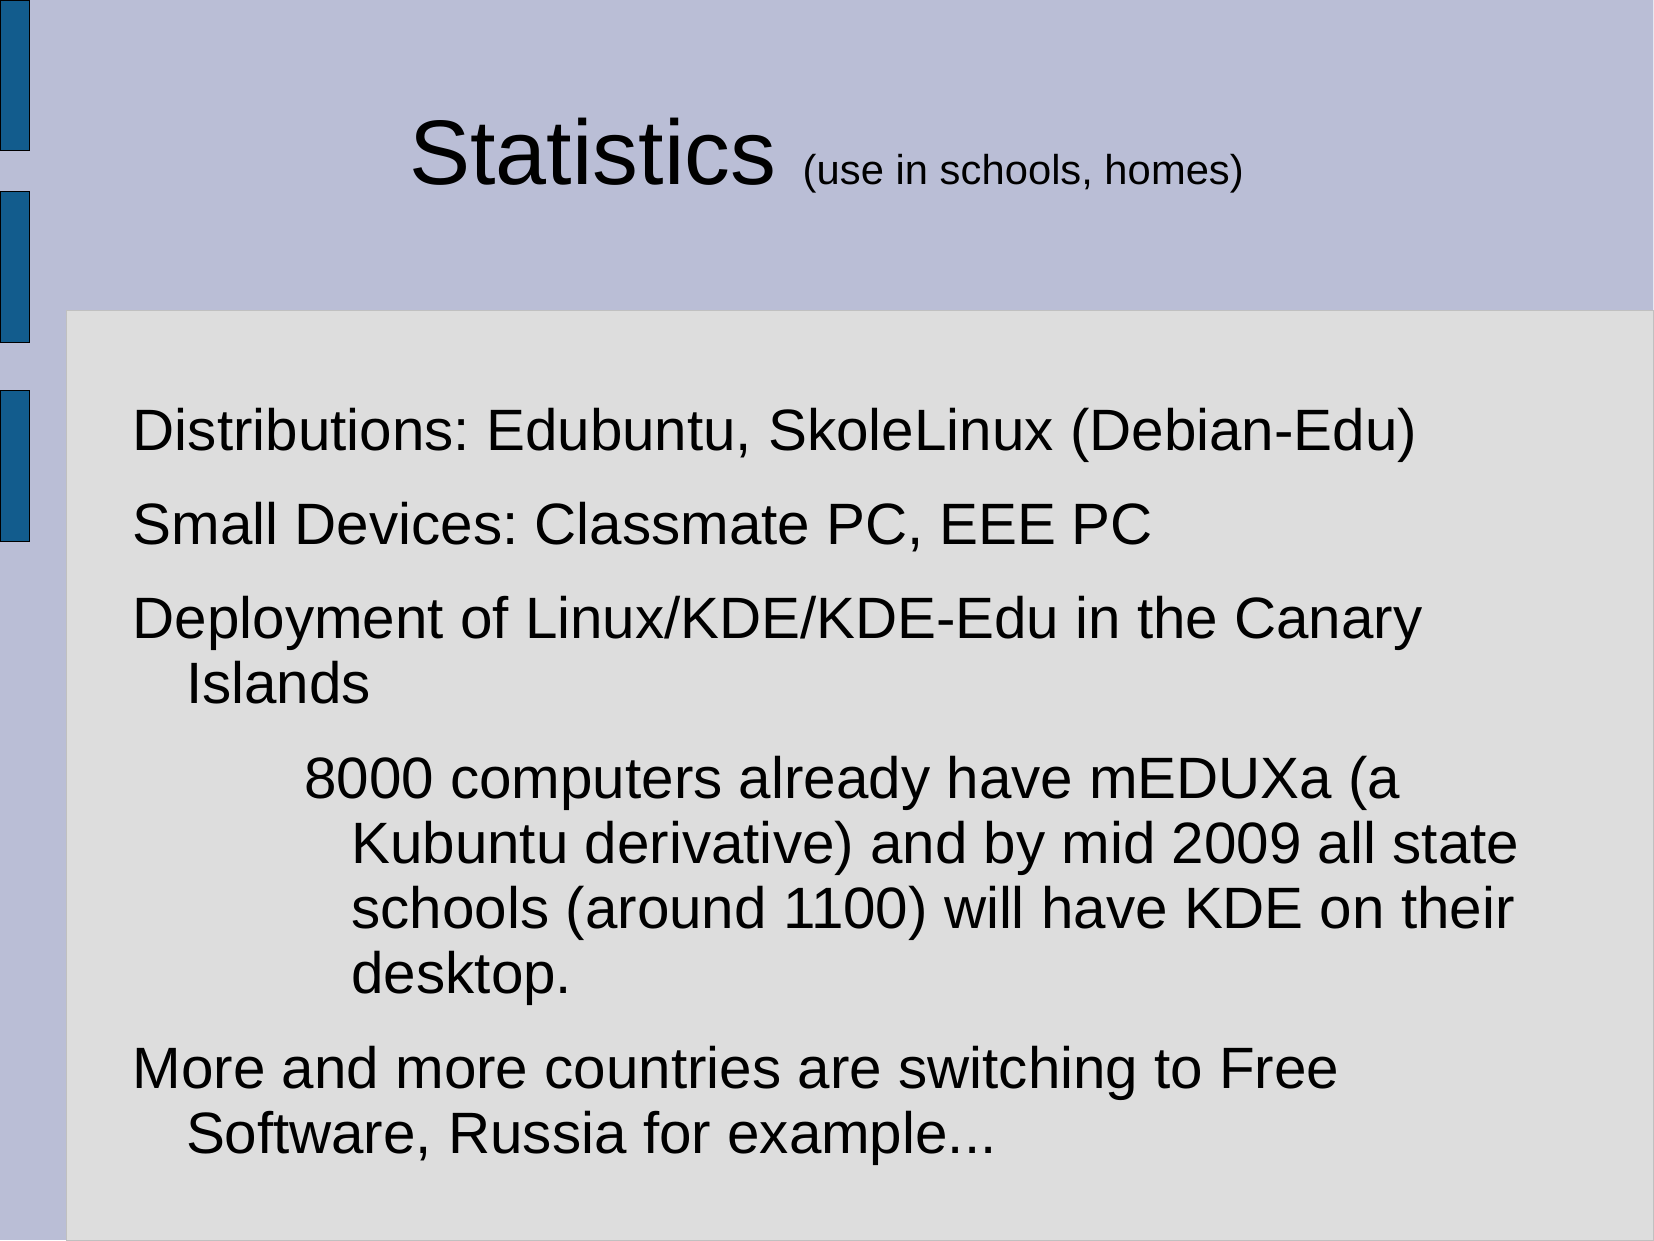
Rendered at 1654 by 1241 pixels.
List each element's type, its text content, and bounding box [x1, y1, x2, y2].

text_box Statistics (use in schools, homes) [82, 94, 1571, 212]
text_box Distributions: Edubuntu, SkoleLinux (Debian-Edu) Small Devices: Classmate PC, EEE PC Deployment of Linux/KDE/KDE-Edu in the Canary Islands 8000 computers already have mEDUXa (a Kubuntu derivative) and by mid 2009 all state schools (around 1100) will have KDE on their desktop. More and more countries are switching to Free Software, Russia for example... [82, 295, 1571, 1173]
